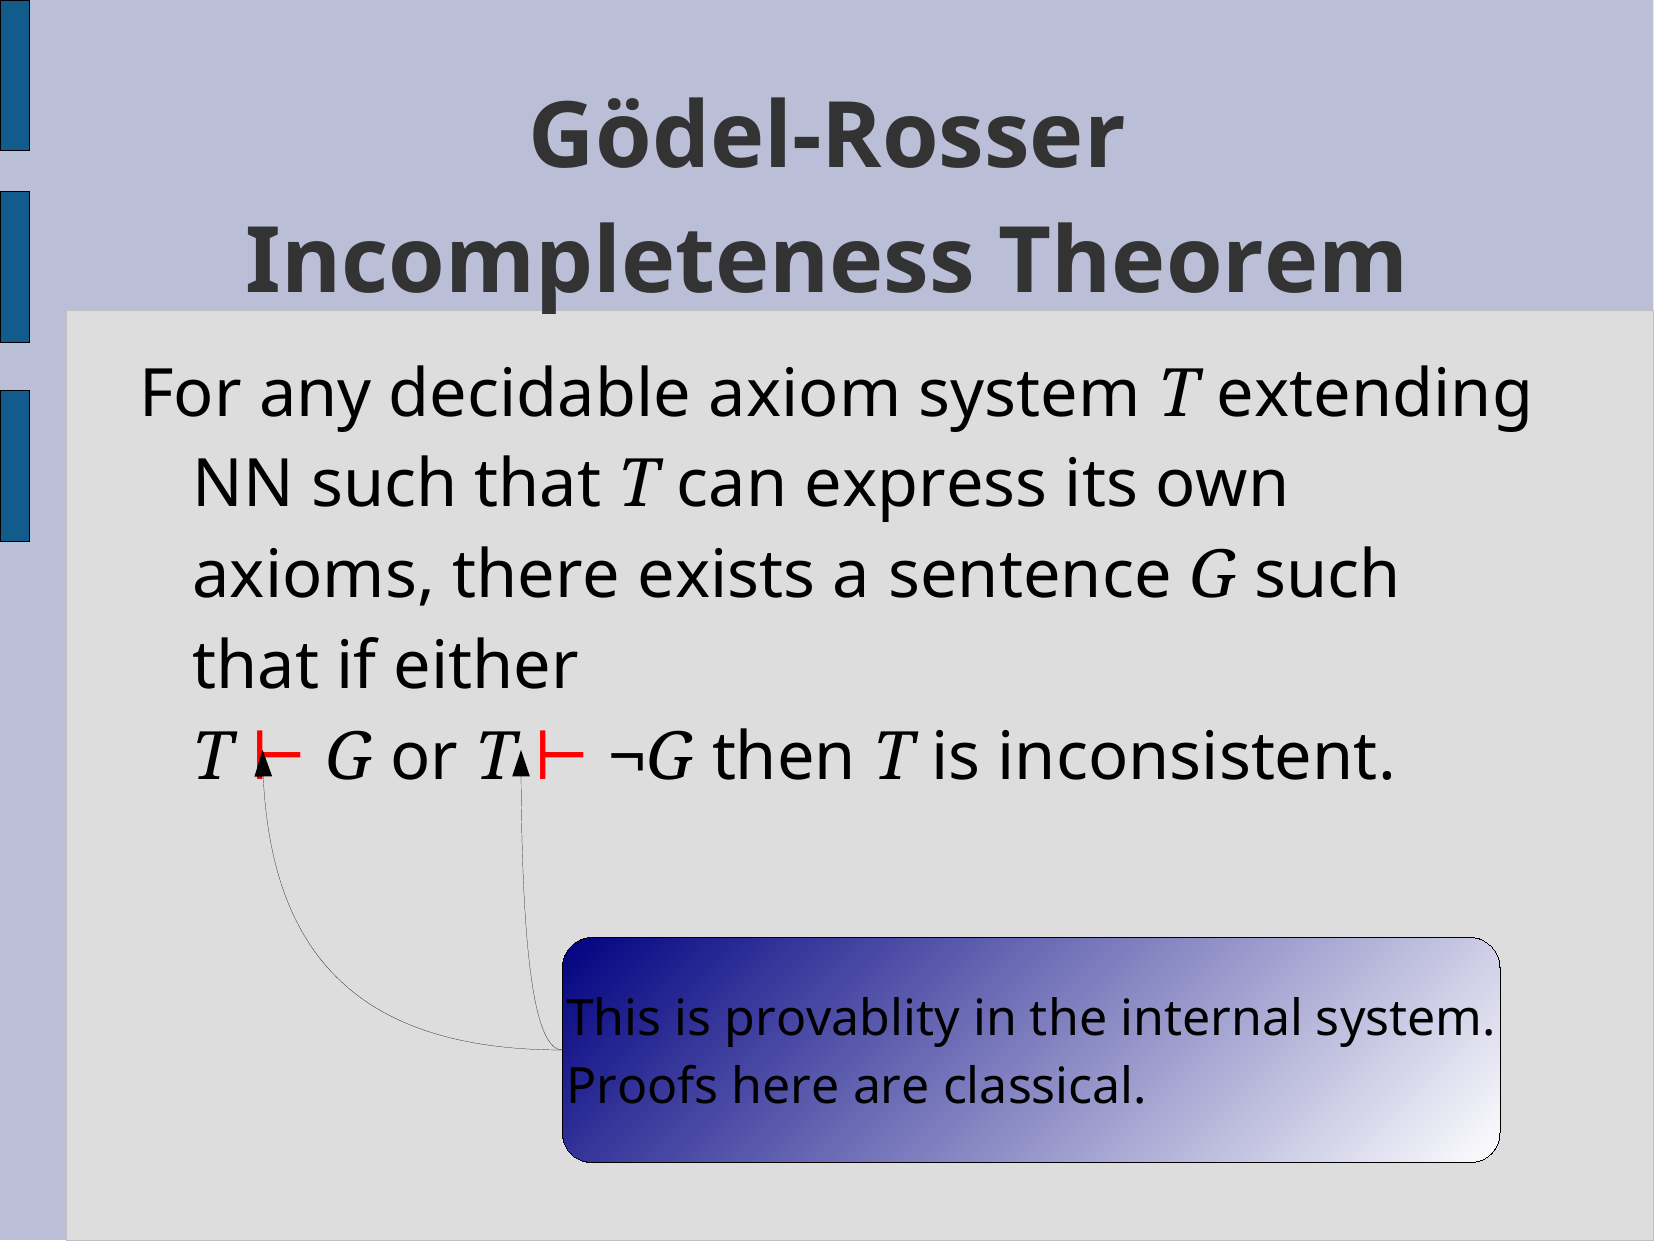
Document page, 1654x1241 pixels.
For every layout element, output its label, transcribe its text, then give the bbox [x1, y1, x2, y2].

title Gödel-Rosser Incompleteness Theorem [121, 55, 1534, 334]
list For any decidable axiom system T extending NN such that T can express its own axioms, there exists a sentence G such that if either T ⊢ G or T ⊢ ¬G then T is inconsistent. [121, 344, 1534, 891]
text_box This is provablity in the internal system. Proofs here are classical. [562, 937, 1501, 1163]
